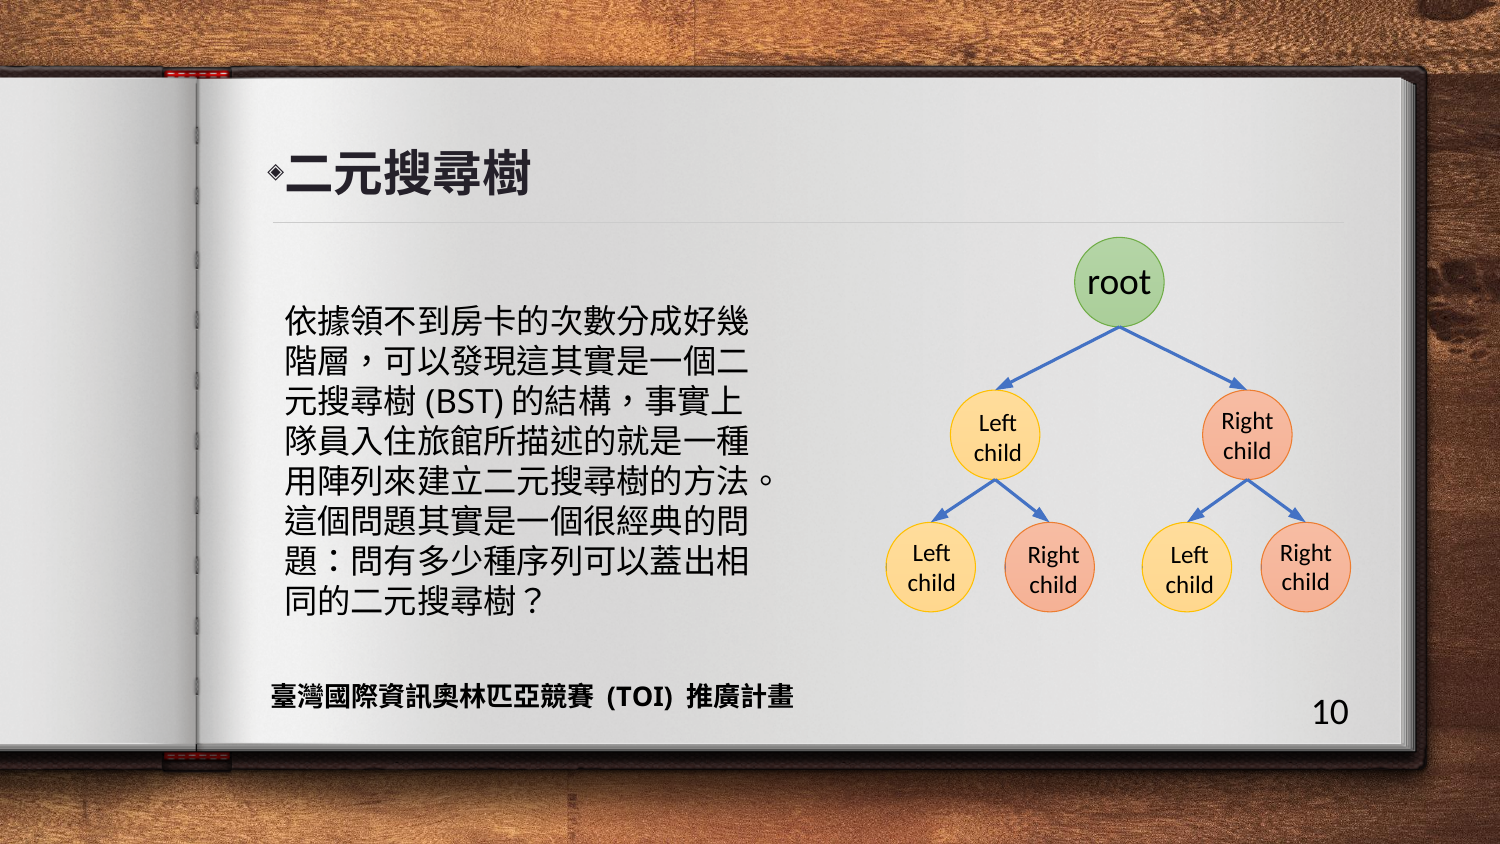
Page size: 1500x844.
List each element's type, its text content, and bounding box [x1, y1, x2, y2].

text_box [1085, 311, 1154, 327]
text_box [1282, 605, 1330, 612]
text_box Right child [1195, 396, 1300, 473]
text_box [907, 522, 955, 529]
text_box Left child [1138, 531, 1242, 607]
text_box root [1067, 249, 1172, 311]
text_box Right child [1254, 528, 1358, 605]
text_box [975, 475, 1015, 480]
text_box [906, 605, 955, 612]
text_box [1160, 522, 1214, 531]
text_box [1024, 522, 1075, 530]
list 二元搜尋樹 [252, 126, 1194, 216]
text_box [969, 390, 1021, 398]
text_box [1029, 607, 1070, 612]
text_box 依據領不到房卡的次數分成好幾階層，可以發現這其實是一個二元搜尋樹(BST)的結構，事實上隊員入住旅館所描述的就是一種用陣列來建立二元搜尋樹的方法。 這個問題其實是一個很經典的問題：問有多少種序列可以蓋出相同的二元搜尋樹？ [269, 293, 789, 632]
text_box [1224, 473, 1271, 480]
text_box Right child [1002, 530, 1106, 607]
text_box [1284, 522, 1328, 528]
text_box Left child [946, 398, 1050, 475]
text_box [1225, 390, 1270, 396]
text_box Left child [880, 529, 984, 605]
text_box [1166, 607, 1208, 612]
text_box [1295, 672, 1386, 737]
text_box [1089, 237, 1150, 249]
